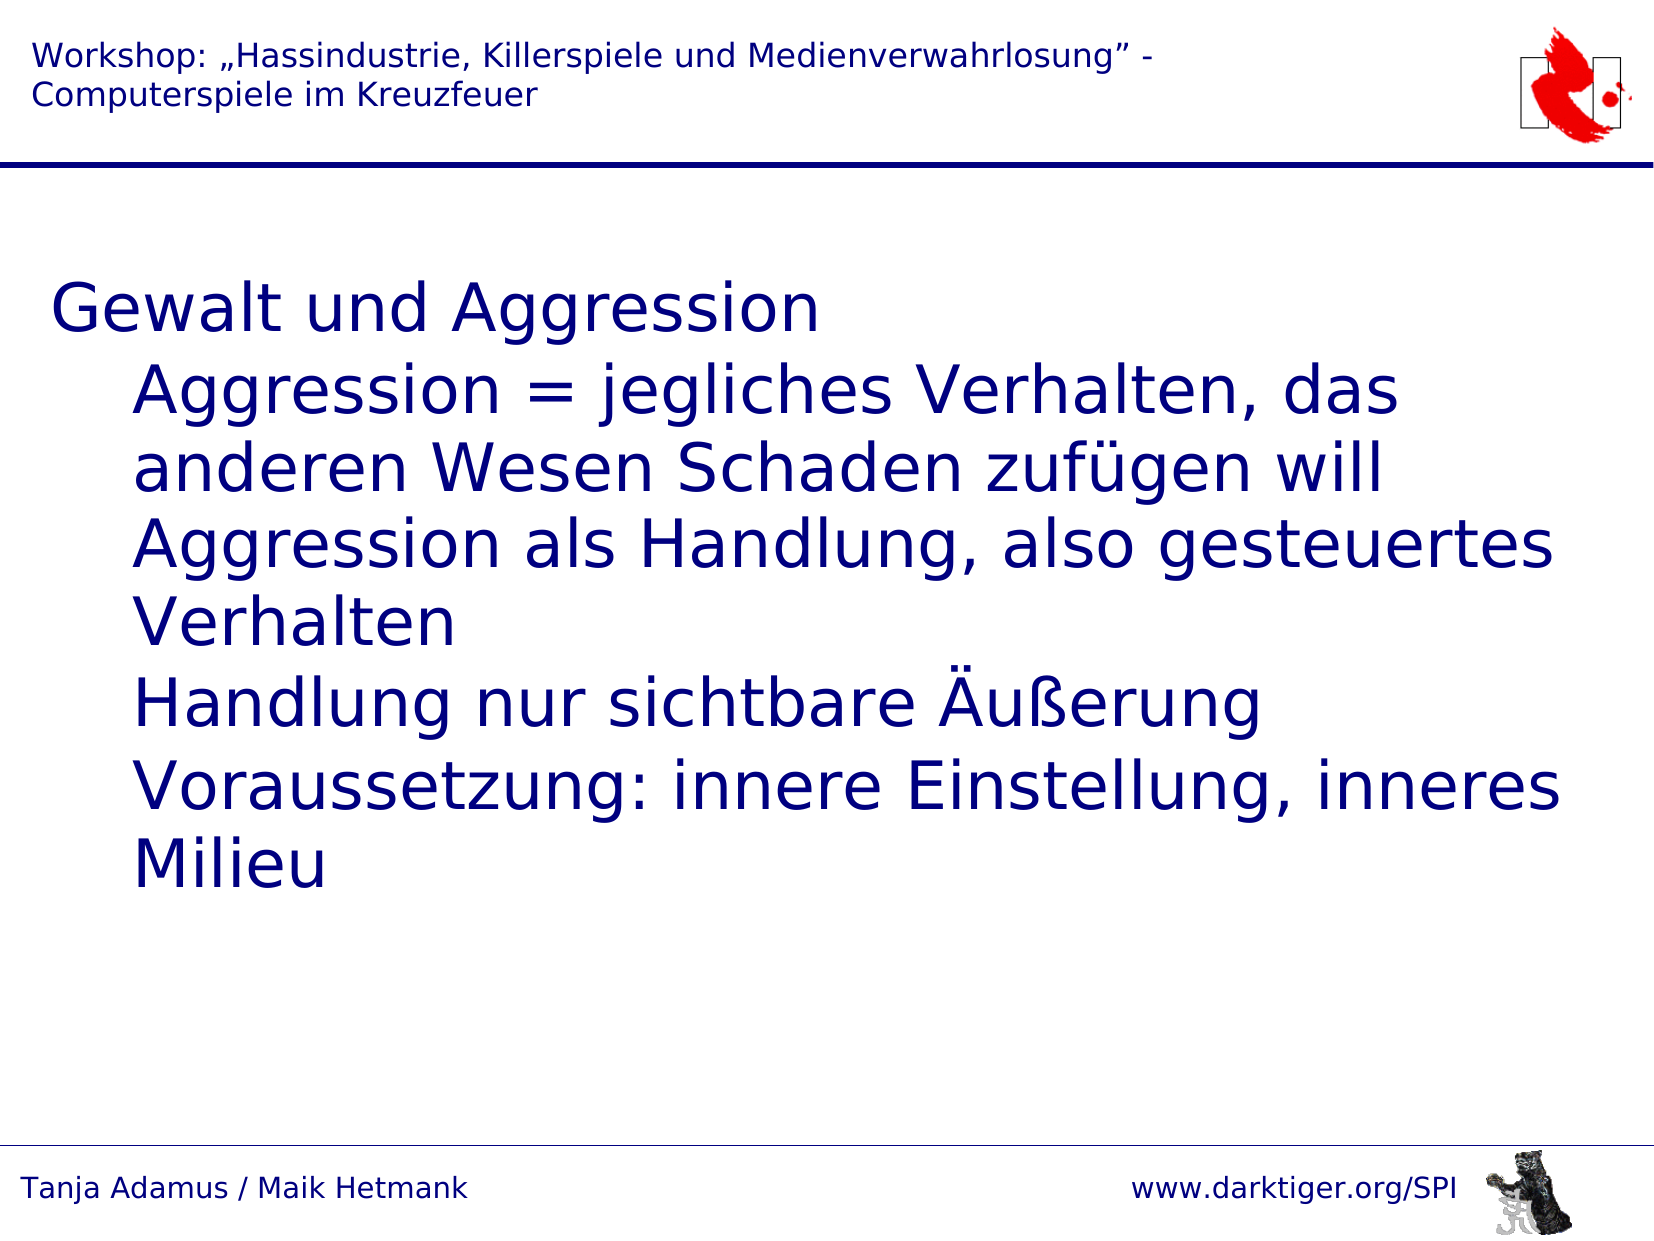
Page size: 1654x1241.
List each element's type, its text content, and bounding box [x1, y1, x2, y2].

text_box Handlung nur sichtbare Äußerung [118, 657, 1595, 740]
picture [1486, 1150, 1572, 1235]
text_box Voraussetzung: innere Einstellung, inneres Milieu [118, 740, 1595, 911]
picture [1503, 16, 1632, 148]
text_box Aggression als Handlung, also gesteuertes Verhalten [118, 498, 1595, 657]
text_box Gewalt und Aggression [35, 261, 1565, 355]
text_box Aggression = jegliches Verhalten, das anderen Wesen Schaden zufügen will [118, 344, 1595, 498]
text_box Workshop: „Hassindustrie, Killerspiele und Medienverwahrlosung” - Computerspiele im Kreuzfeuer [16, 29, 1418, 178]
